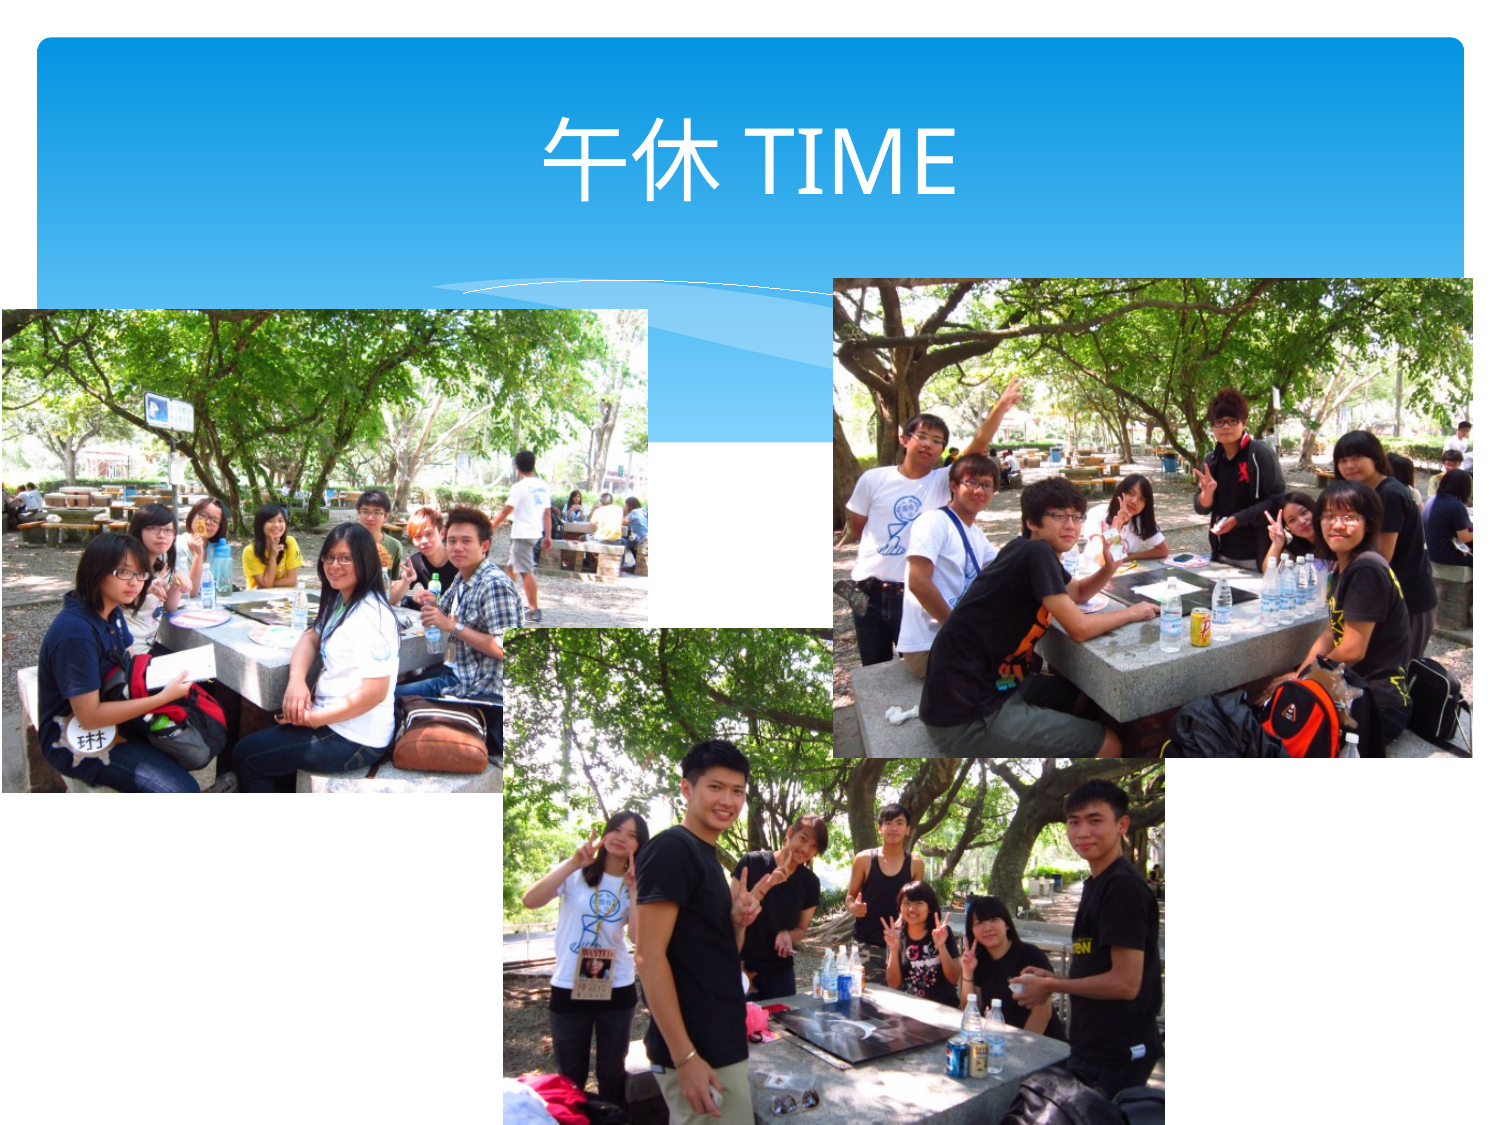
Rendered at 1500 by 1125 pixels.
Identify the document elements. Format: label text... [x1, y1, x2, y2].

picture [2, 278, 1473, 1125]
title 午休TIME [75, 55, 1426, 261]
